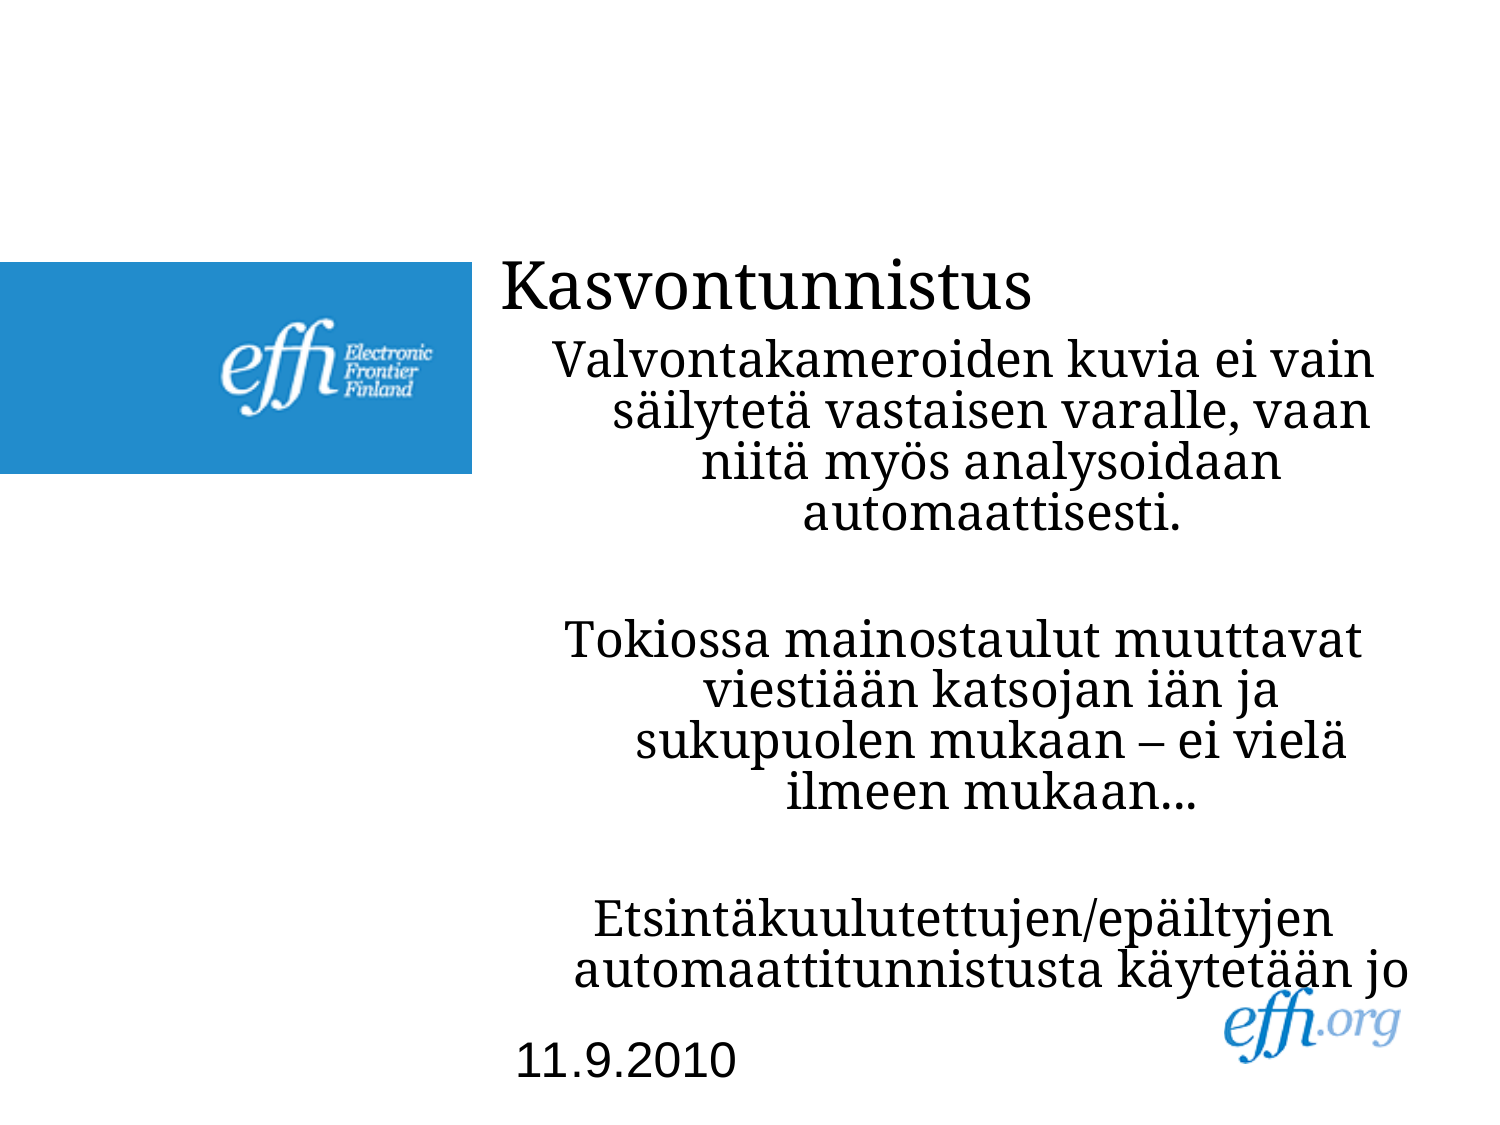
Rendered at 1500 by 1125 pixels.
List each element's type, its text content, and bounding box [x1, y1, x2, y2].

title Kasvontunnistus [500, 207, 1425, 368]
subtitle Valvontakameroiden kuvia ei vain säilytetä vastaisen varalle, vaan niitä myös analysoidaan automaattisesti. Tokiossa mainostaulut muuttavat viestiään katsojan iän ja sukupuolen mukaan – ei vielä ilmeen mukaan... Etsintäkuulutettujen/epäiltyjen automaattitunnistusta käytetään jo [501, 387, 1427, 1011]
picture [0, 262, 472, 474]
picture [1224, 1011, 1401, 1064]
